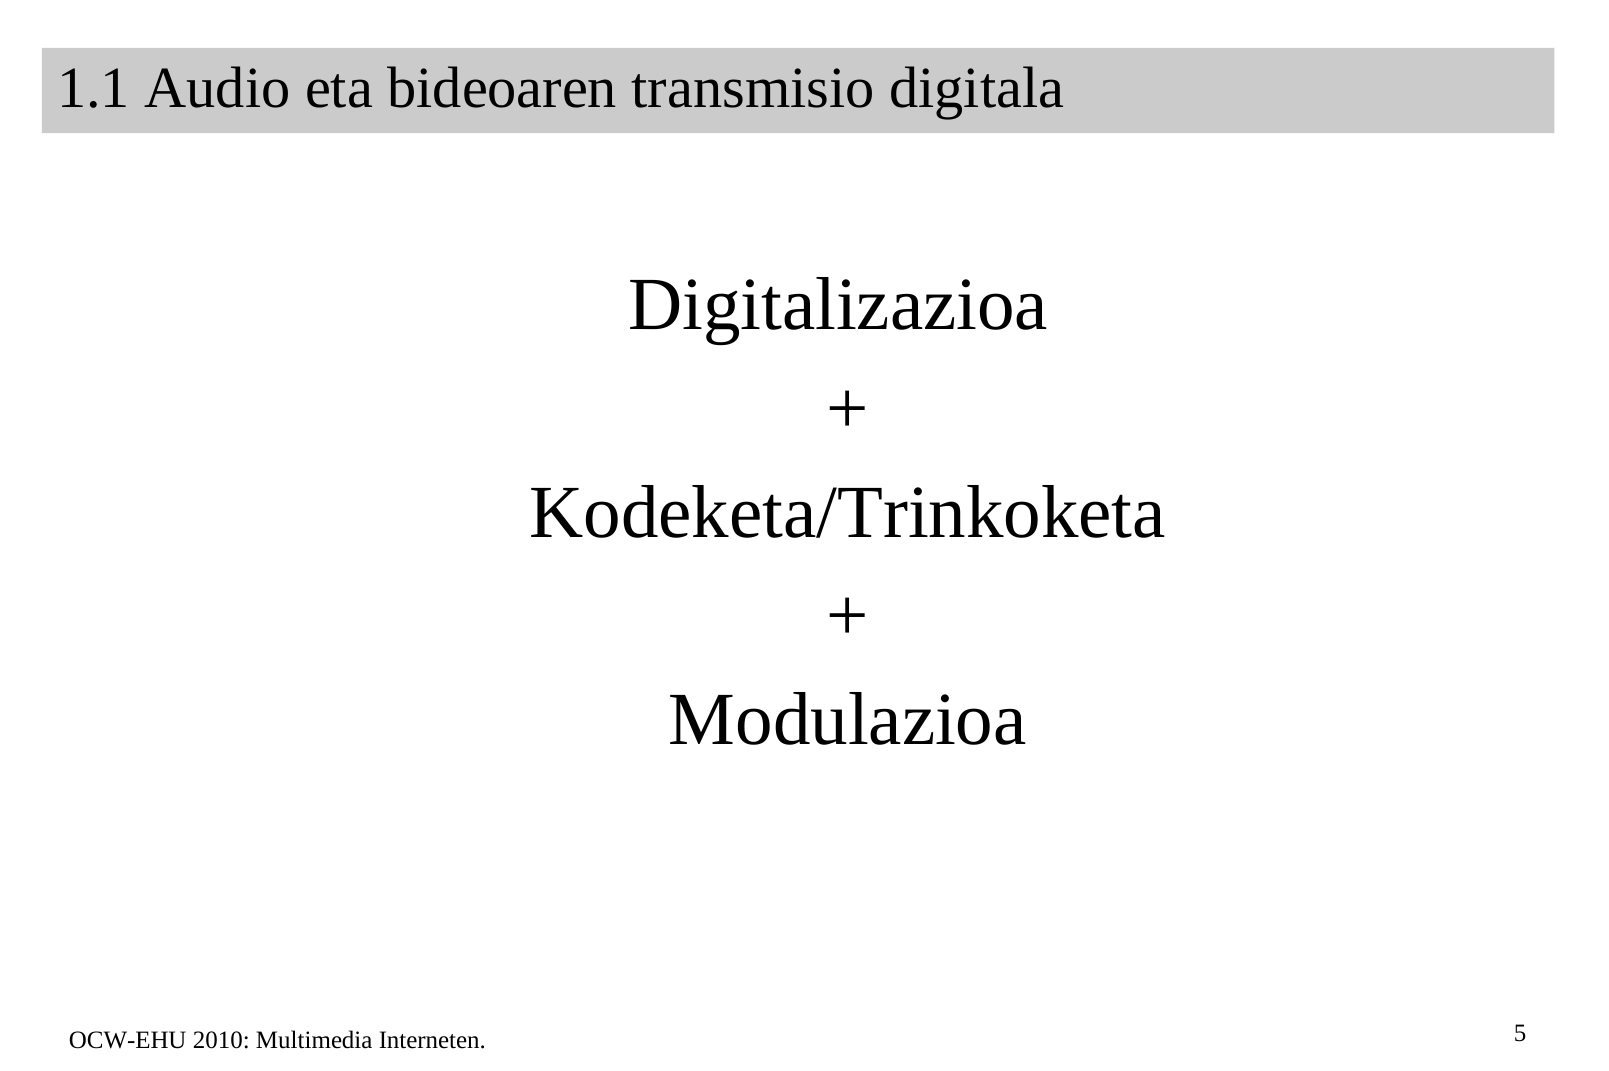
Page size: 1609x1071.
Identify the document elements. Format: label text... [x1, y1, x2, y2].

title 1.1 Audio eta bideoaren transmisio digitala [41, 47, 1555, 134]
list Digitalizazioa + Kodeketa/Trinkoketa + Modulazioa [41, 160, 1555, 999]
